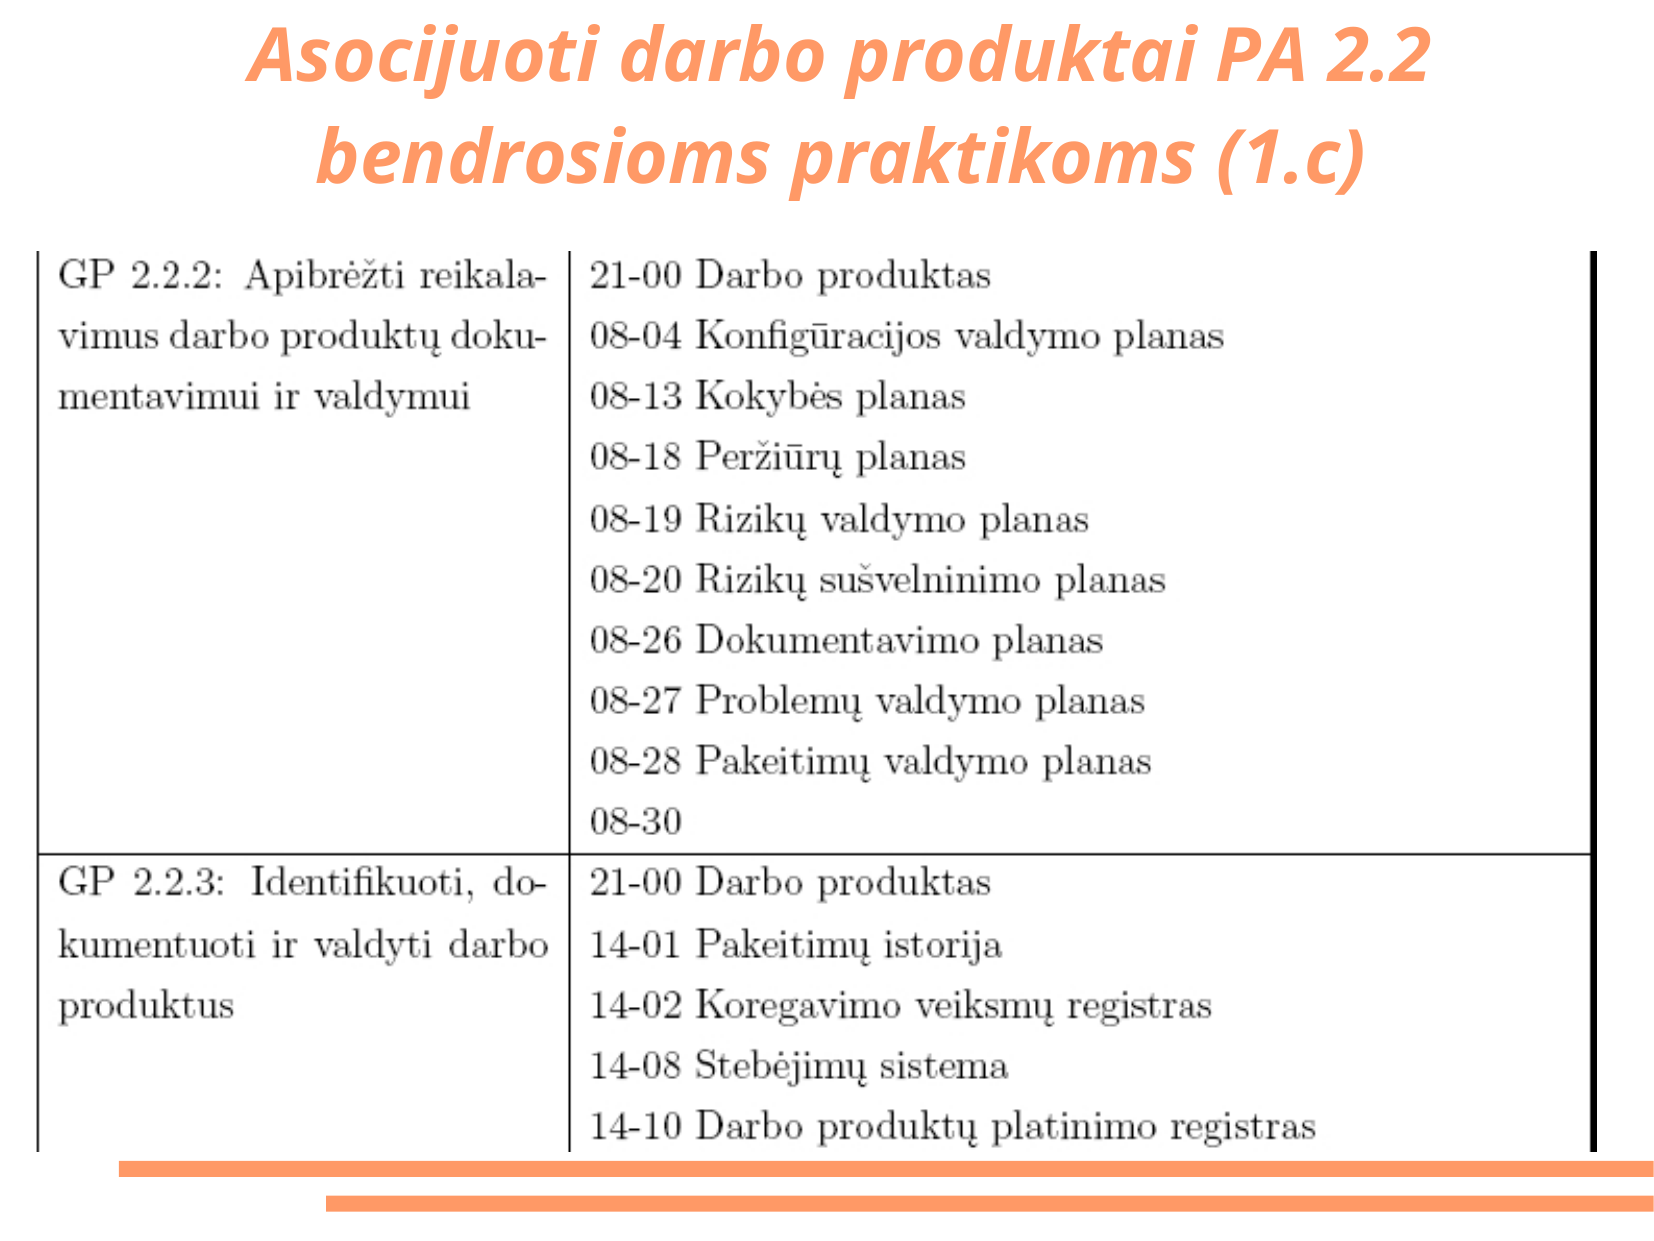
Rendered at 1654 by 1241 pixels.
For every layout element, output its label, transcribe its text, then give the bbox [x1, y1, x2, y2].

title Asocijuoti darbo produktai PA 2.2 bendrosioms praktikoms (1.c) [59, 0, 1625, 208]
picture [29, 251, 1597, 1152]
